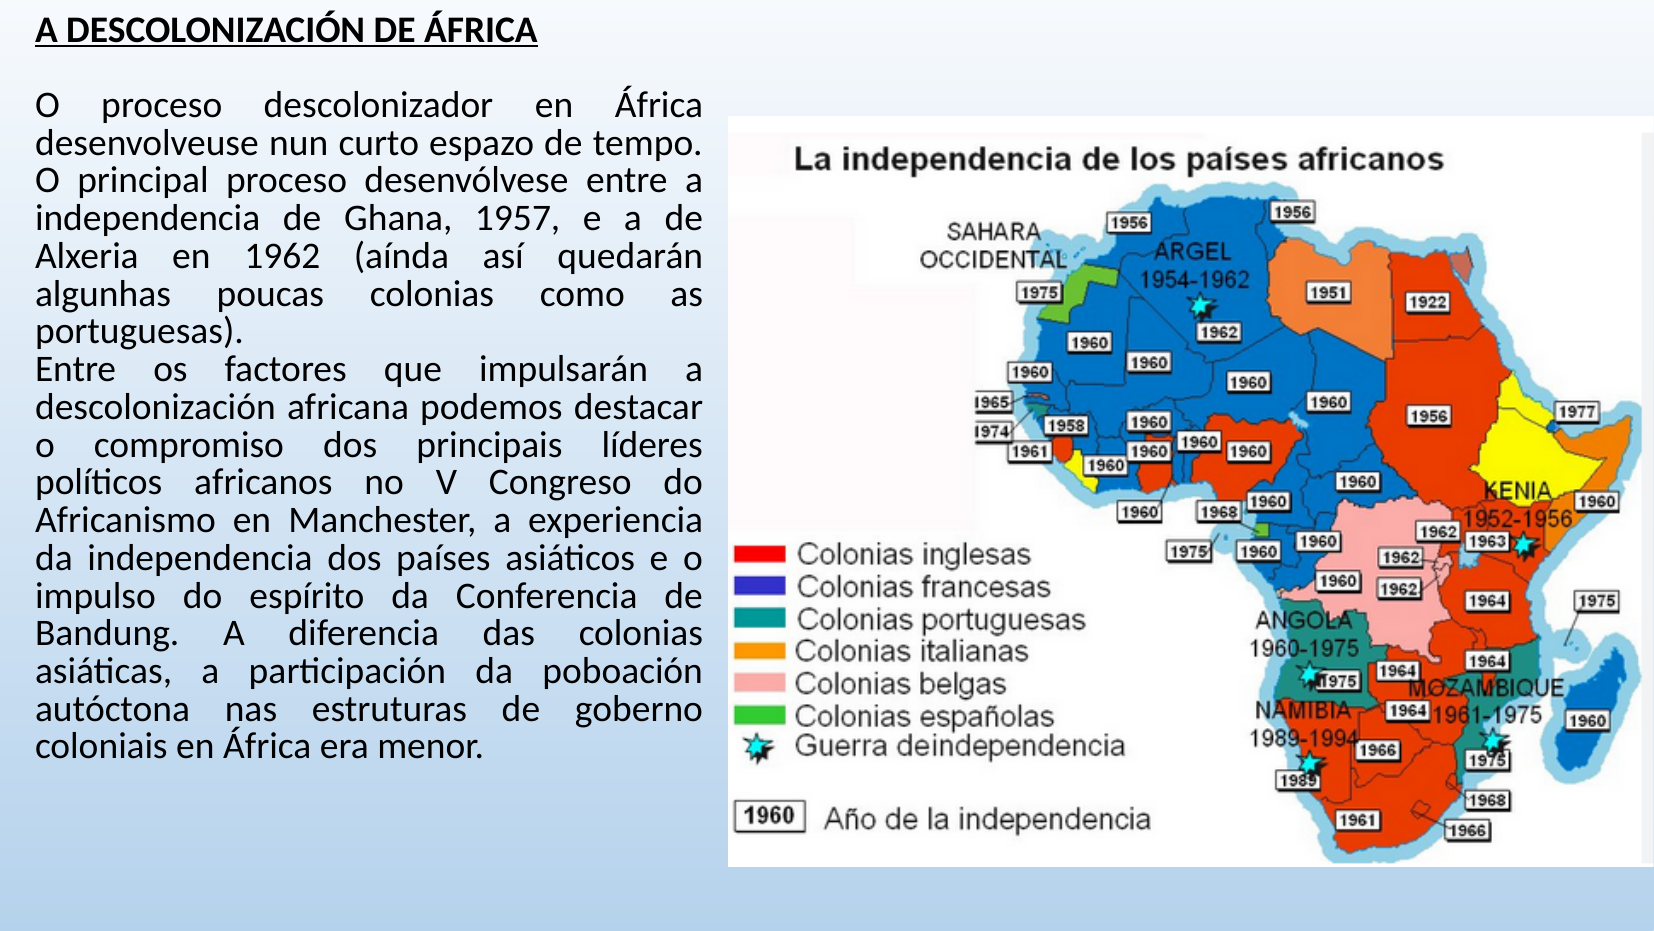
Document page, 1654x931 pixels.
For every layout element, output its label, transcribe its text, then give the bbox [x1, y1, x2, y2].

picture [728, 116, 1654, 867]
text_box A DESCOLONIZACIÓN DE ÁFRICA O proceso descolonizador en África desenvolveuse nun curto espazo de tempo. O principal proceso desenvólvese entre a independencia de Ghana, 1957, e a de Alxeria en 1962 (aínda así quedarán algunhas poucas colonias como as portuguesas). Entre os factores que impulsarán a descolonización africana podemos destacar o compromiso dos principais líderes políticos africanos no V Congreso do Africanismo en Manchester, a experiencia da independencia dos países asiáticos e o impulso do espírito da Conferencia de Bandung. A diferencia das colonias asiáticas, a participación da poboación autóctona nas estruturas de goberno coloniais en África era menor. [20, 6, 723, 931]
